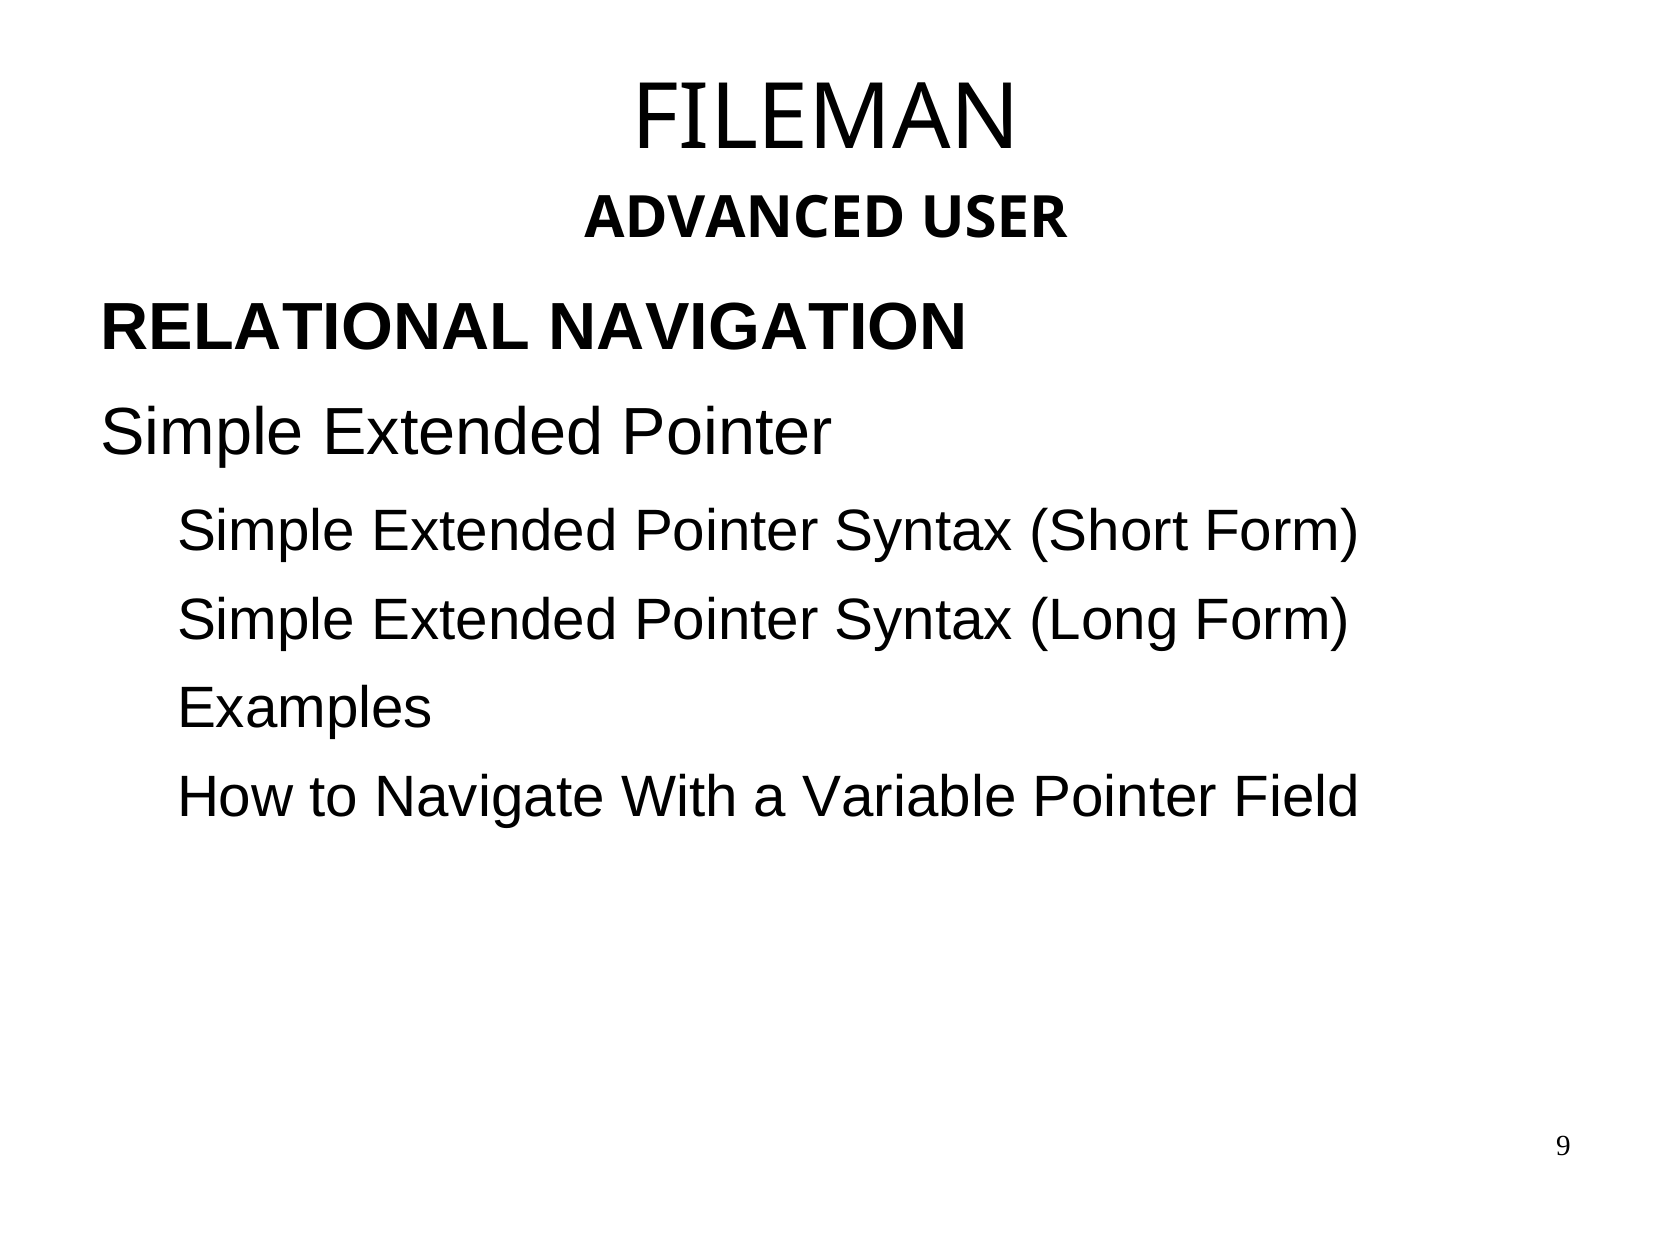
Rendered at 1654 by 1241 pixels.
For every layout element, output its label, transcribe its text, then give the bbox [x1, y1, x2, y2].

list RELATIONAL NAVIGATION Simple Extended Pointer Simple Extended Pointer Syntax (Short Form) Simple Extended Pointer Syntax (Long Form) Examples How to Navigate With a Variable Pointer Field [82, 289, 1570, 1092]
title FILEMAN ADVANCED USER [82, 35, 1570, 270]
